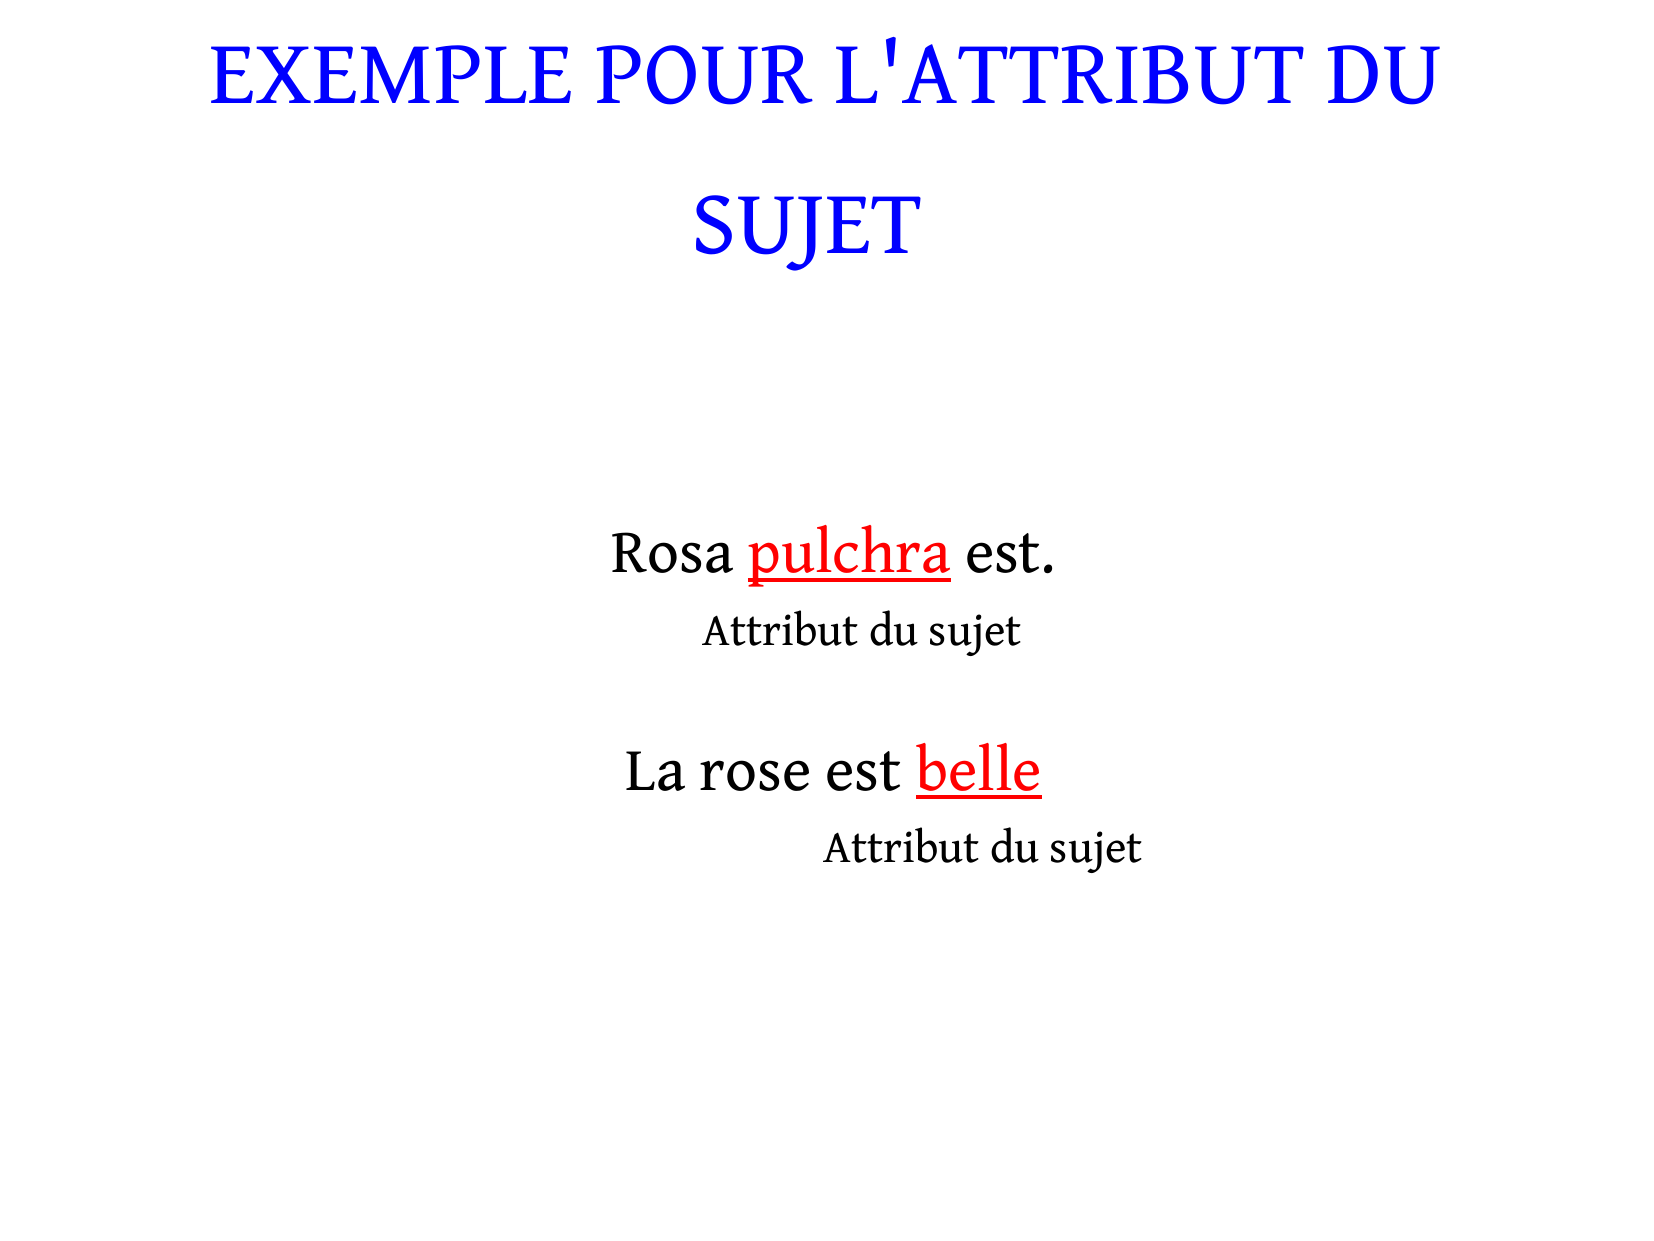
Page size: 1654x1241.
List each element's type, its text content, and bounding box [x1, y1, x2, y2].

title EXEMPLE POUR L'ATTRIBUT DU SUJET [82, 22, 1571, 284]
subtitle Rosa pulchra est. Attribut du sujet La rose est belle Attribut du sujet [82, 297, 1571, 1102]
